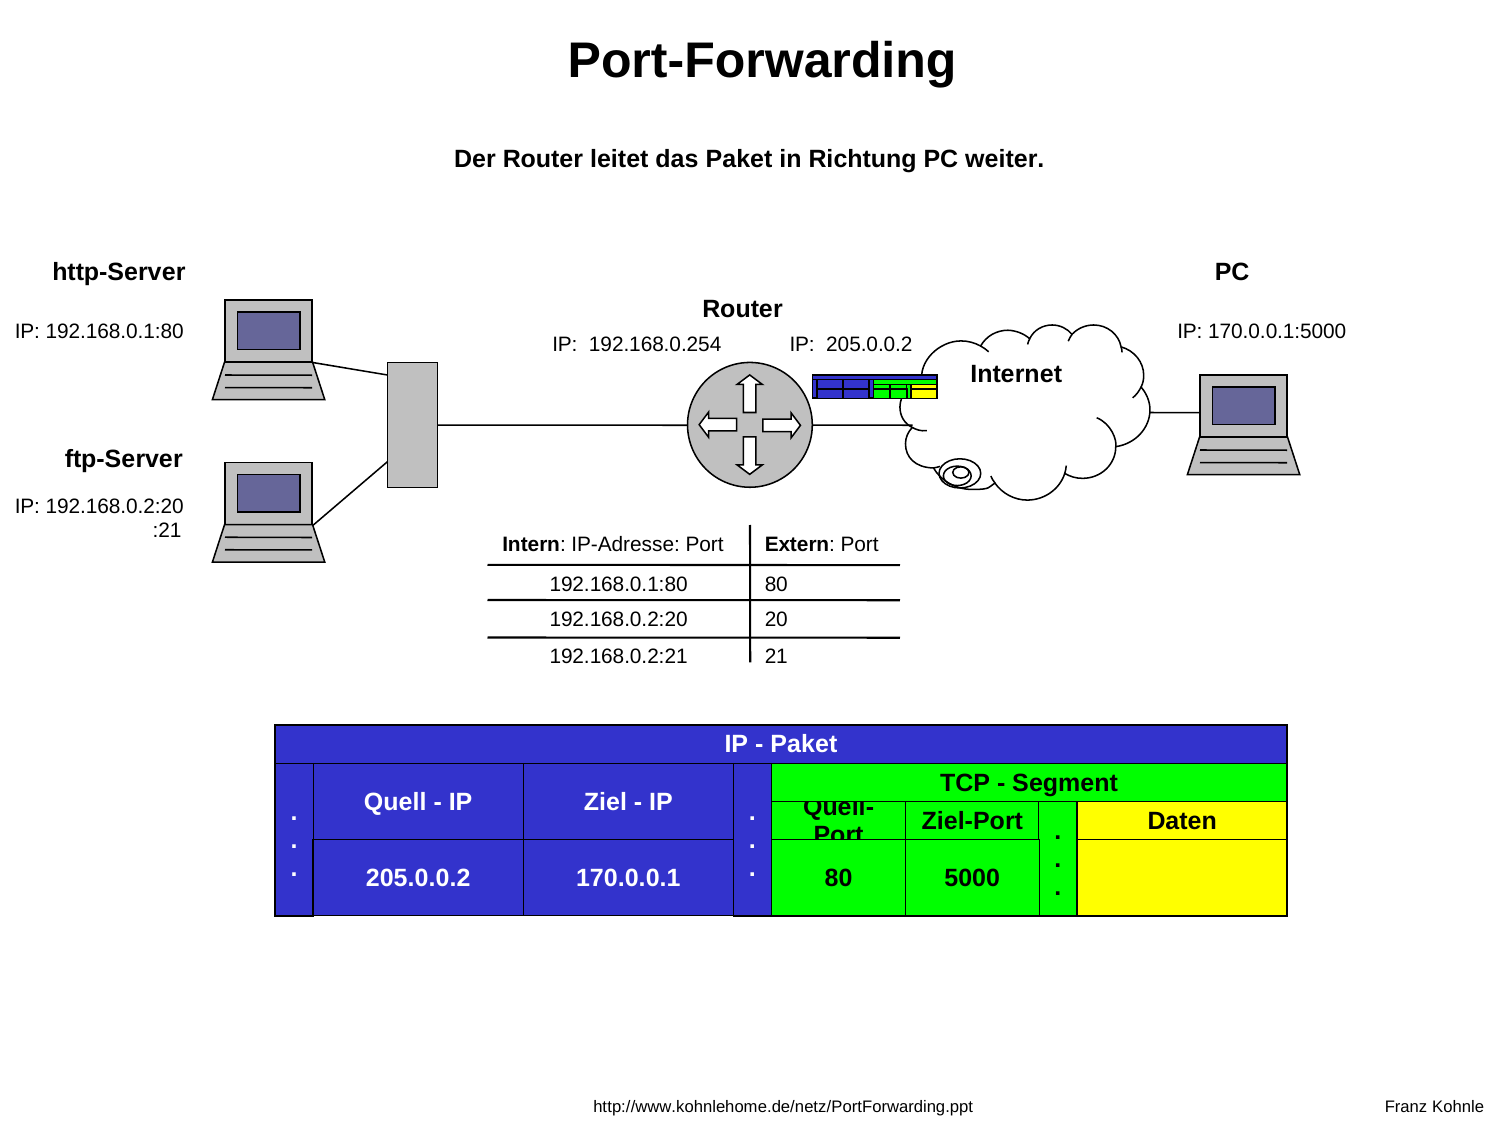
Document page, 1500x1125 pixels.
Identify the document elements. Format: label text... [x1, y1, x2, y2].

text_box 80 [771, 839, 905, 916]
text_box Extern: Port [752, 524, 901, 564]
text_box Der Router leitet das Paket in Richtung PC weiter. [439, 137, 1061, 181]
text_box ... [734, 764, 771, 916]
text_box Router [687, 287, 798, 331]
text_box ftp-Server [49, 437, 199, 487]
text_box [1187, 375, 1300, 475]
text_box http://www.kohnlehome.de/netz/PortForwarding.ppt [578, 1089, 991, 1125]
text_box Intern: IP-Adresse: Port [487, 524, 749, 563]
text_box IP - Paket [275, 725, 1288, 764]
text_box Daten [1078, 801, 1288, 840]
text_box TCP - Segment [771, 763, 1287, 802]
text_box 192.168.0.2:20 [487, 602, 750, 625]
text_box ... [1038, 802, 1078, 916]
text_box 192.168.0.2:21 [487, 637, 750, 663]
text_box Internet [899, 324, 1150, 501]
text_box PC [1200, 249, 1265, 294]
text_box 21 [750, 637, 901, 678]
text_box [1078, 840, 1288, 916]
text_box Franz Kohnle [1370, 1089, 1500, 1125]
text_box ... [275, 763, 314, 916]
text_box IP: 192.168.0.2:20 :21 [0, 487, 199, 550]
text_box 20 [750, 601, 901, 636]
text_box [212, 462, 325, 563]
text_box 80 [752, 566, 901, 599]
text_box [812, 374, 938, 399]
text_box Ziel - IP [524, 764, 734, 839]
text_box [387, 362, 438, 488]
text_box http-Server [37, 249, 202, 322]
text_box IP: 205.0.0.2 [774, 324, 928, 364]
text_box 170.0.0.1 [523, 839, 734, 916]
text_box Quell - IP [314, 764, 524, 839]
text_box IP: 170.0.0.1:5000 [1162, 312, 1362, 352]
text_box 5000 [905, 839, 1040, 916]
text_box IP: 192.168.0.254 [537, 324, 737, 364]
text_box [687, 362, 813, 488]
text_box IP: 192.168.0.1:80 [0, 312, 199, 352]
text_box [212, 299, 325, 400]
text_box 192.168.0.1:80 [487, 566, 749, 599]
text_box 205.0.0.2 [313, 839, 523, 916]
text_box Port-Forwarding [552, 24, 972, 97]
text_box Quell-Port [771, 802, 905, 839]
text_box Ziel-Port [905, 802, 1038, 839]
